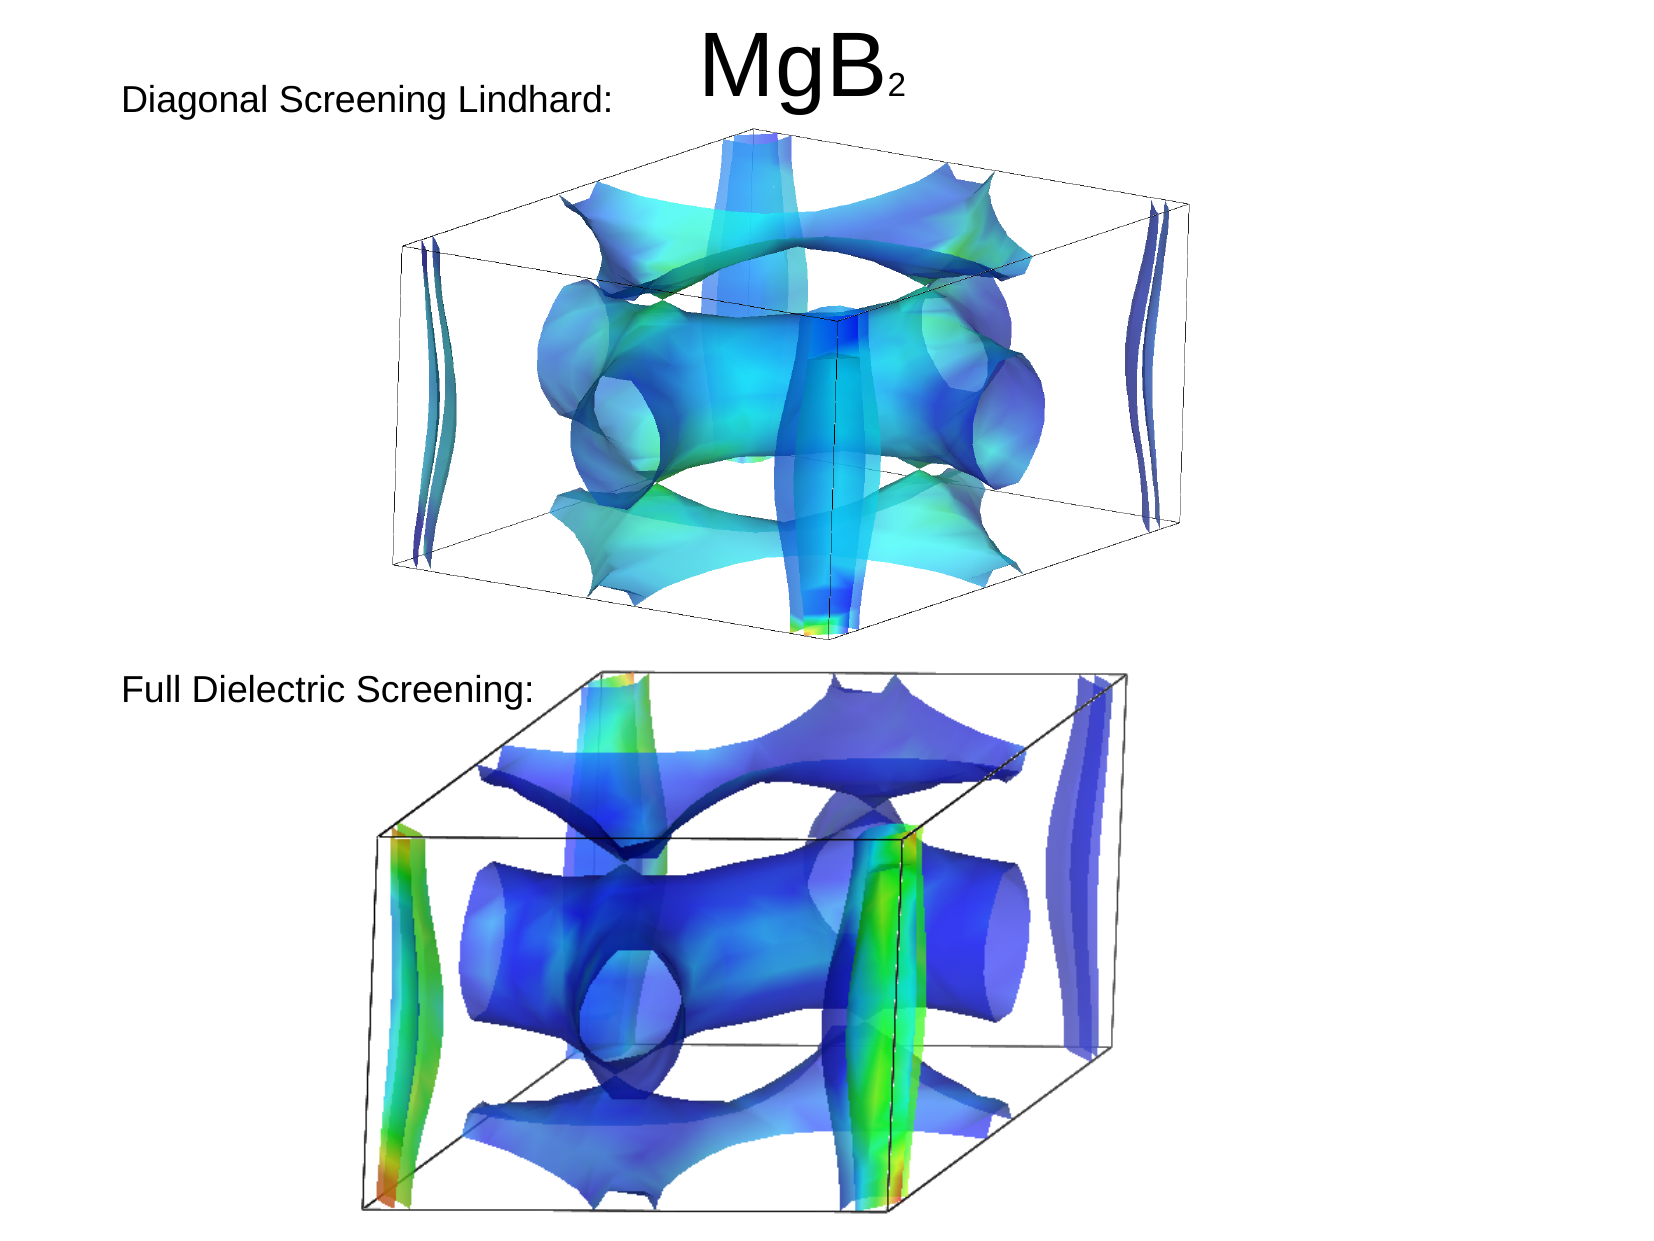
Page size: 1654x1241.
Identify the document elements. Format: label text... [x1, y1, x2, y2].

picture [342, 661, 1142, 1229]
text_box Diagonal Screening Lindhard: [106, 70, 733, 128]
picture [380, 127, 1193, 640]
text_box Full Dielectric Screening: [106, 661, 733, 719]
title MgB2 [648, 2, 957, 127]
